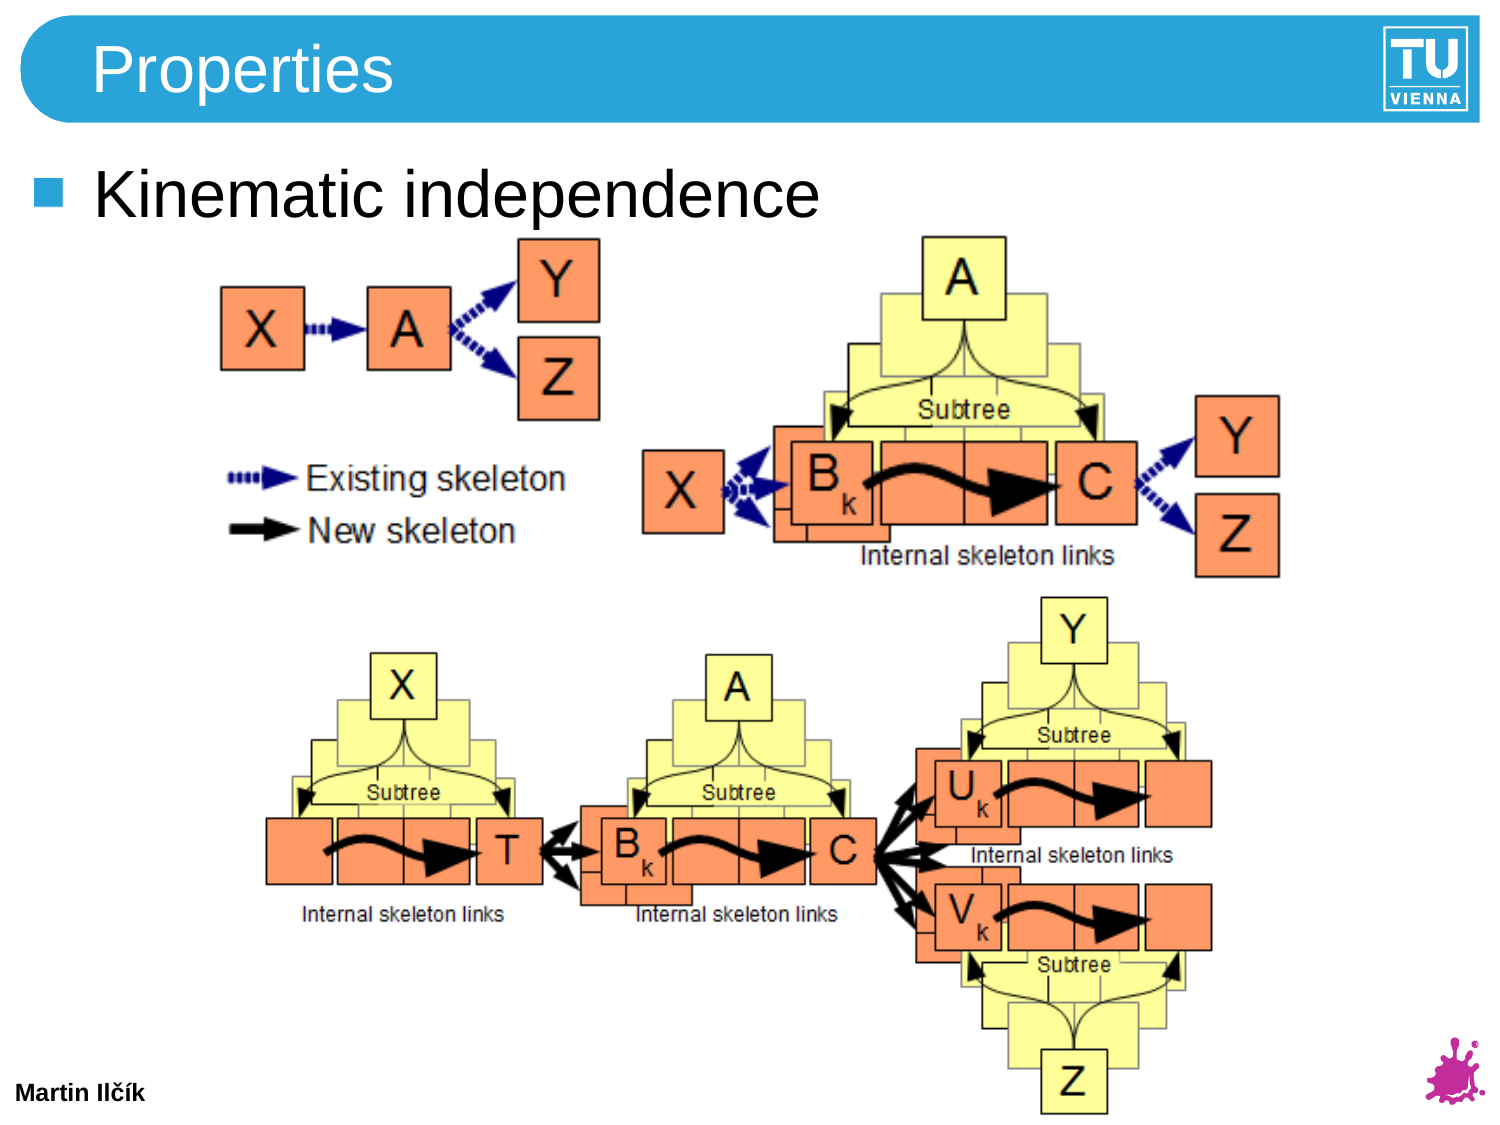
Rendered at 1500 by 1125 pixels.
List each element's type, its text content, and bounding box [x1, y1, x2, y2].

list Kinematic independence [19, 148, 1481, 1047]
text_box Martin Ilčík [0, 1068, 259, 1117]
title Properties [76, 7, 1350, 132]
picture [212, 230, 1285, 585]
picture [259, 590, 1218, 1123]
